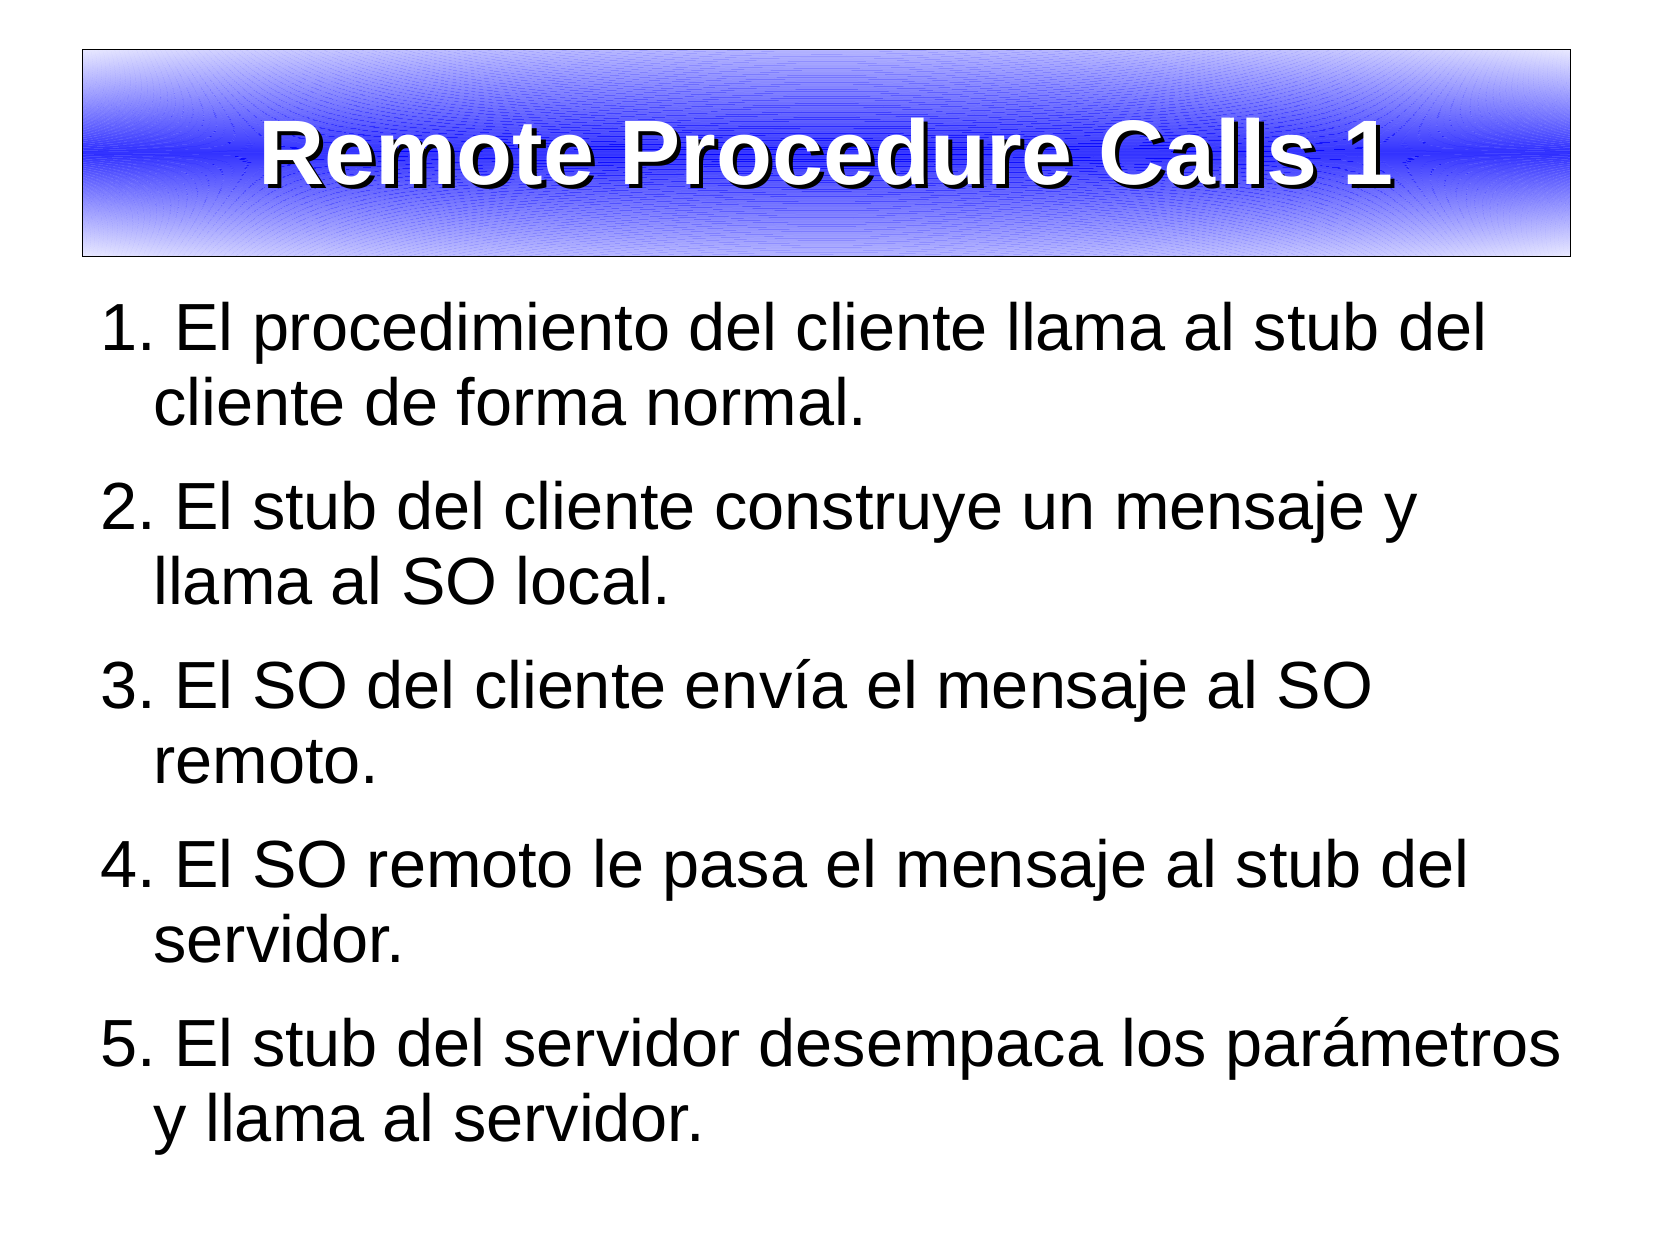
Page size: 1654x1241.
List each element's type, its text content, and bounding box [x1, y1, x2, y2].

title Remote Procedure Calls 1 [82, 49, 1571, 257]
list El procedimiento del cliente llama al stub del cliente de forma normal. El stub del cliente construye un mensaje y llama al SO local. El SO del cliente envía el mensaje al SO remoto. El SO remoto le pasa el mensaje al stub del servidor. El stub del servidor desempaca los parámetros y llama al servidor. [82, 290, 1571, 1171]
